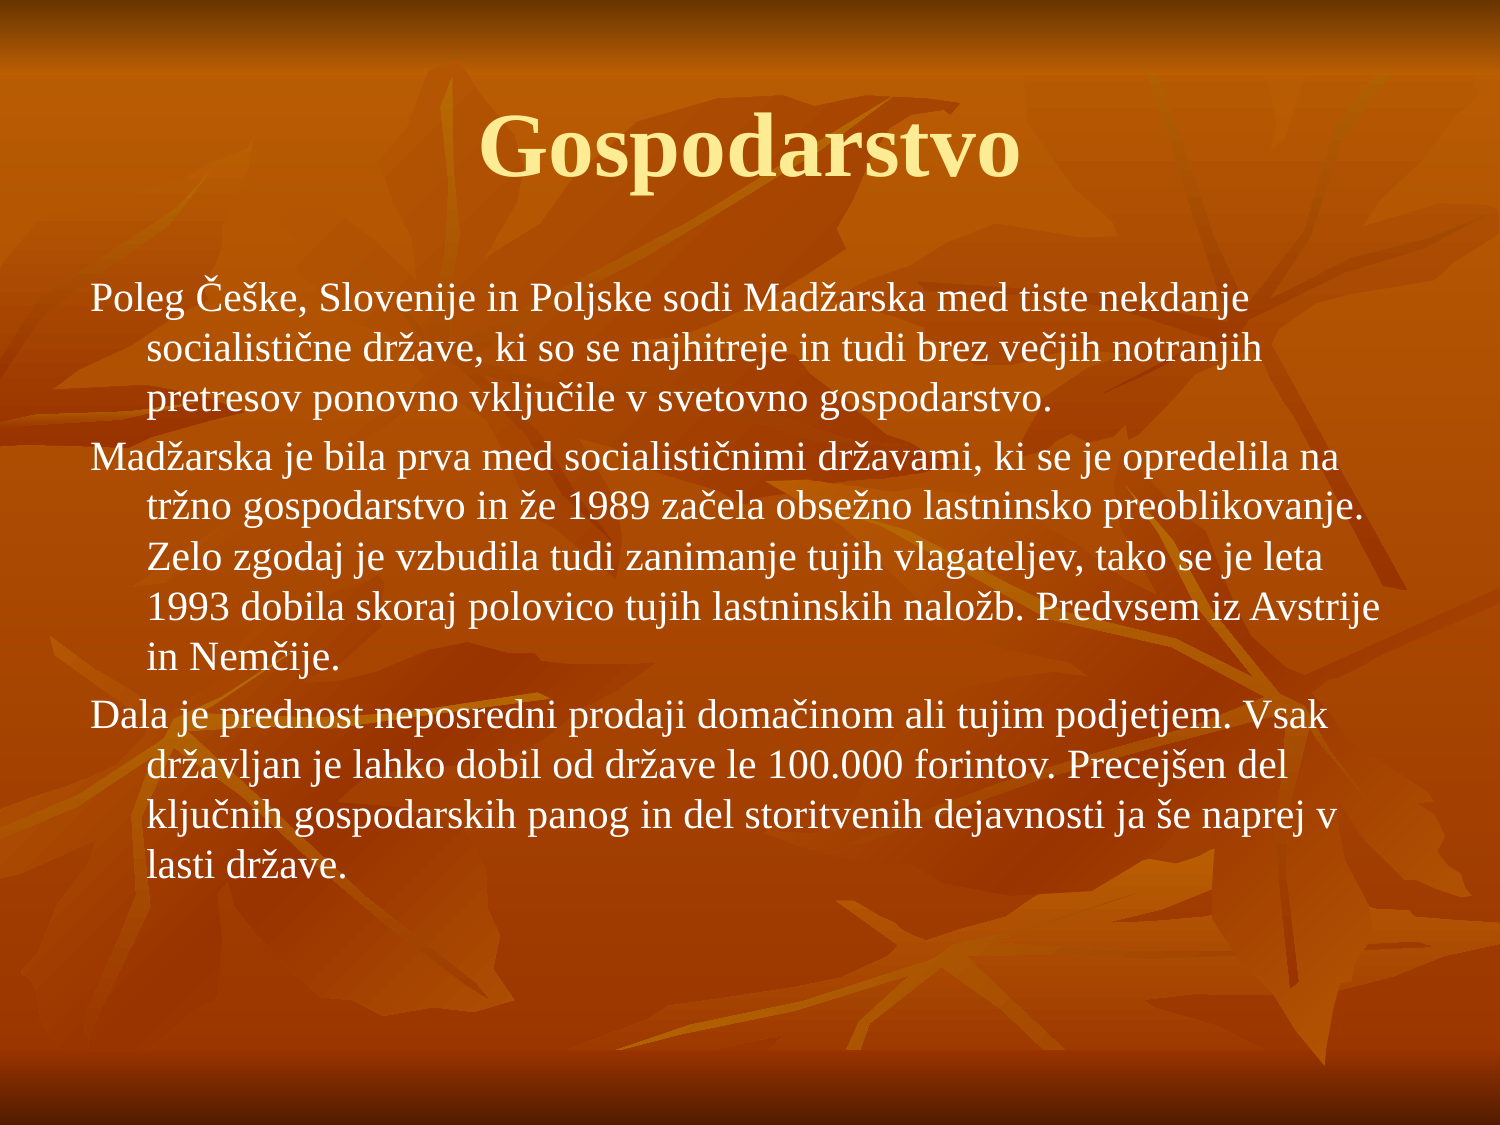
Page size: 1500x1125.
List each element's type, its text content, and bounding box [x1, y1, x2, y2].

list Poleg Češke, Slovenije in Poljske sodi Madžarska med tiste nekdanje socialistične države, ki so se najhitreje in tudi brez večjih notranjih pretresov ponovno vključile v svetovno gospodarstvo. Madžarska je bila prva med socialističnimi državami, ki se je opredelila na tržno gospodarstvo in že 1989 začela obsežno lastninsko preoblikovanje. Zelo zgodaj je vzbudila tudi zanimanje tujih vlagateljev, tako se je leta 1993 dobila skoraj polovico tujih lastninskih naložb. Predvsem iz Avstrije in Nemčije. Dala je prednost neposredni prodaji domačinom ali tujim podjetjem. Vsak državljan je lahko dobil od države le 100.000 forintov. Precejšen del ključnih gospodarskih panog in del storitvenih dejavnosti ja še naprej v lasti države. [75, 262, 1425, 1006]
title Gospodarstvo [75, 45, 1425, 234]
